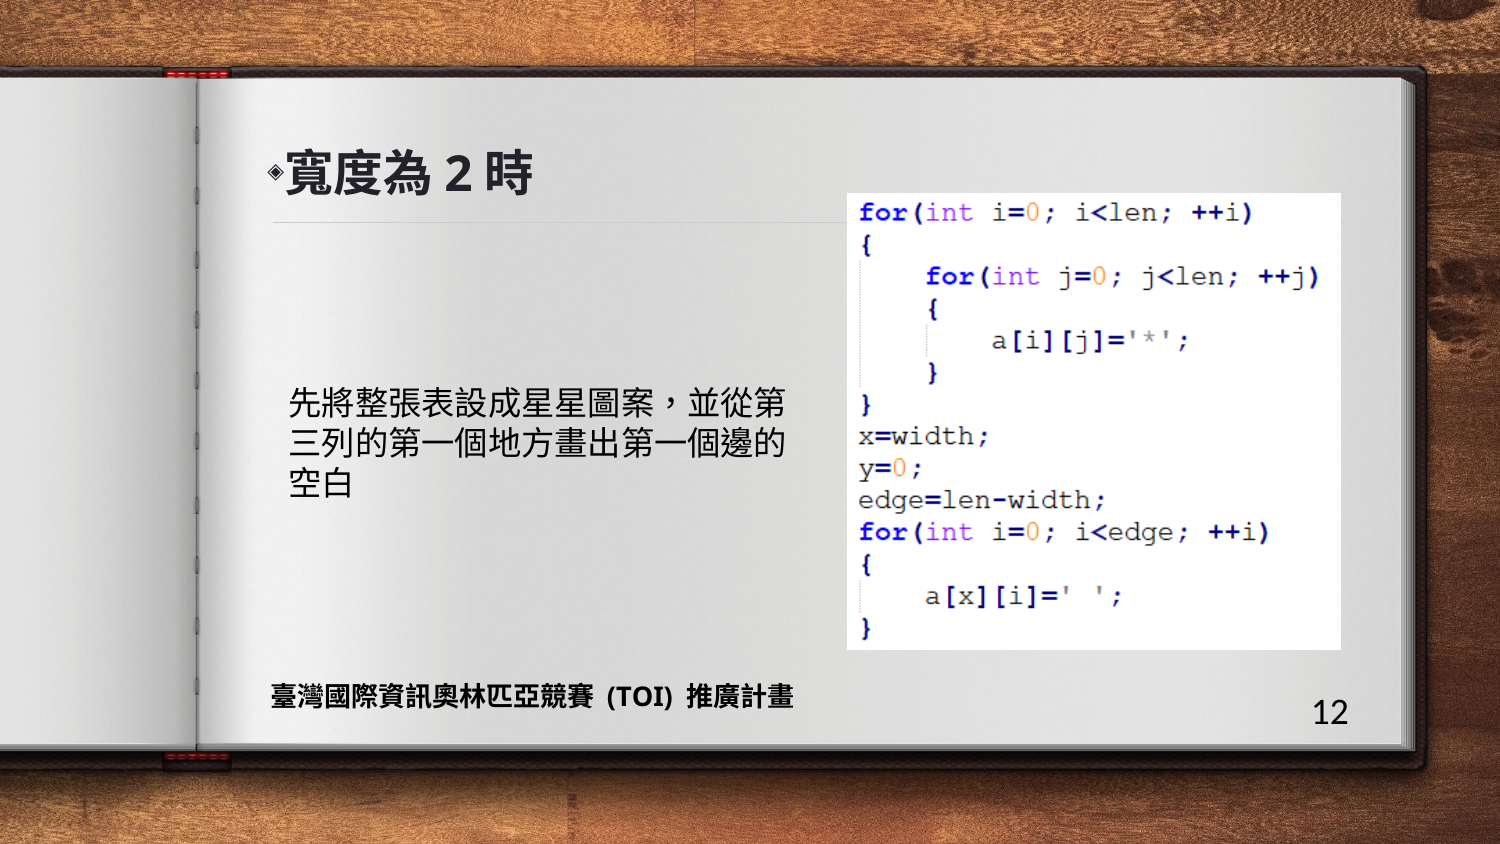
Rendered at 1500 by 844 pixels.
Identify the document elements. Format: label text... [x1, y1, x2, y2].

list 寬度為2時 [252, 126, 1194, 216]
picture [847, 193, 1341, 651]
text_box 先將整張表設成星星圖案，並從第三列的第一個地方畫出第一個邊的空白 [273, 374, 826, 511]
text_box 11 [1295, 672, 1386, 737]
